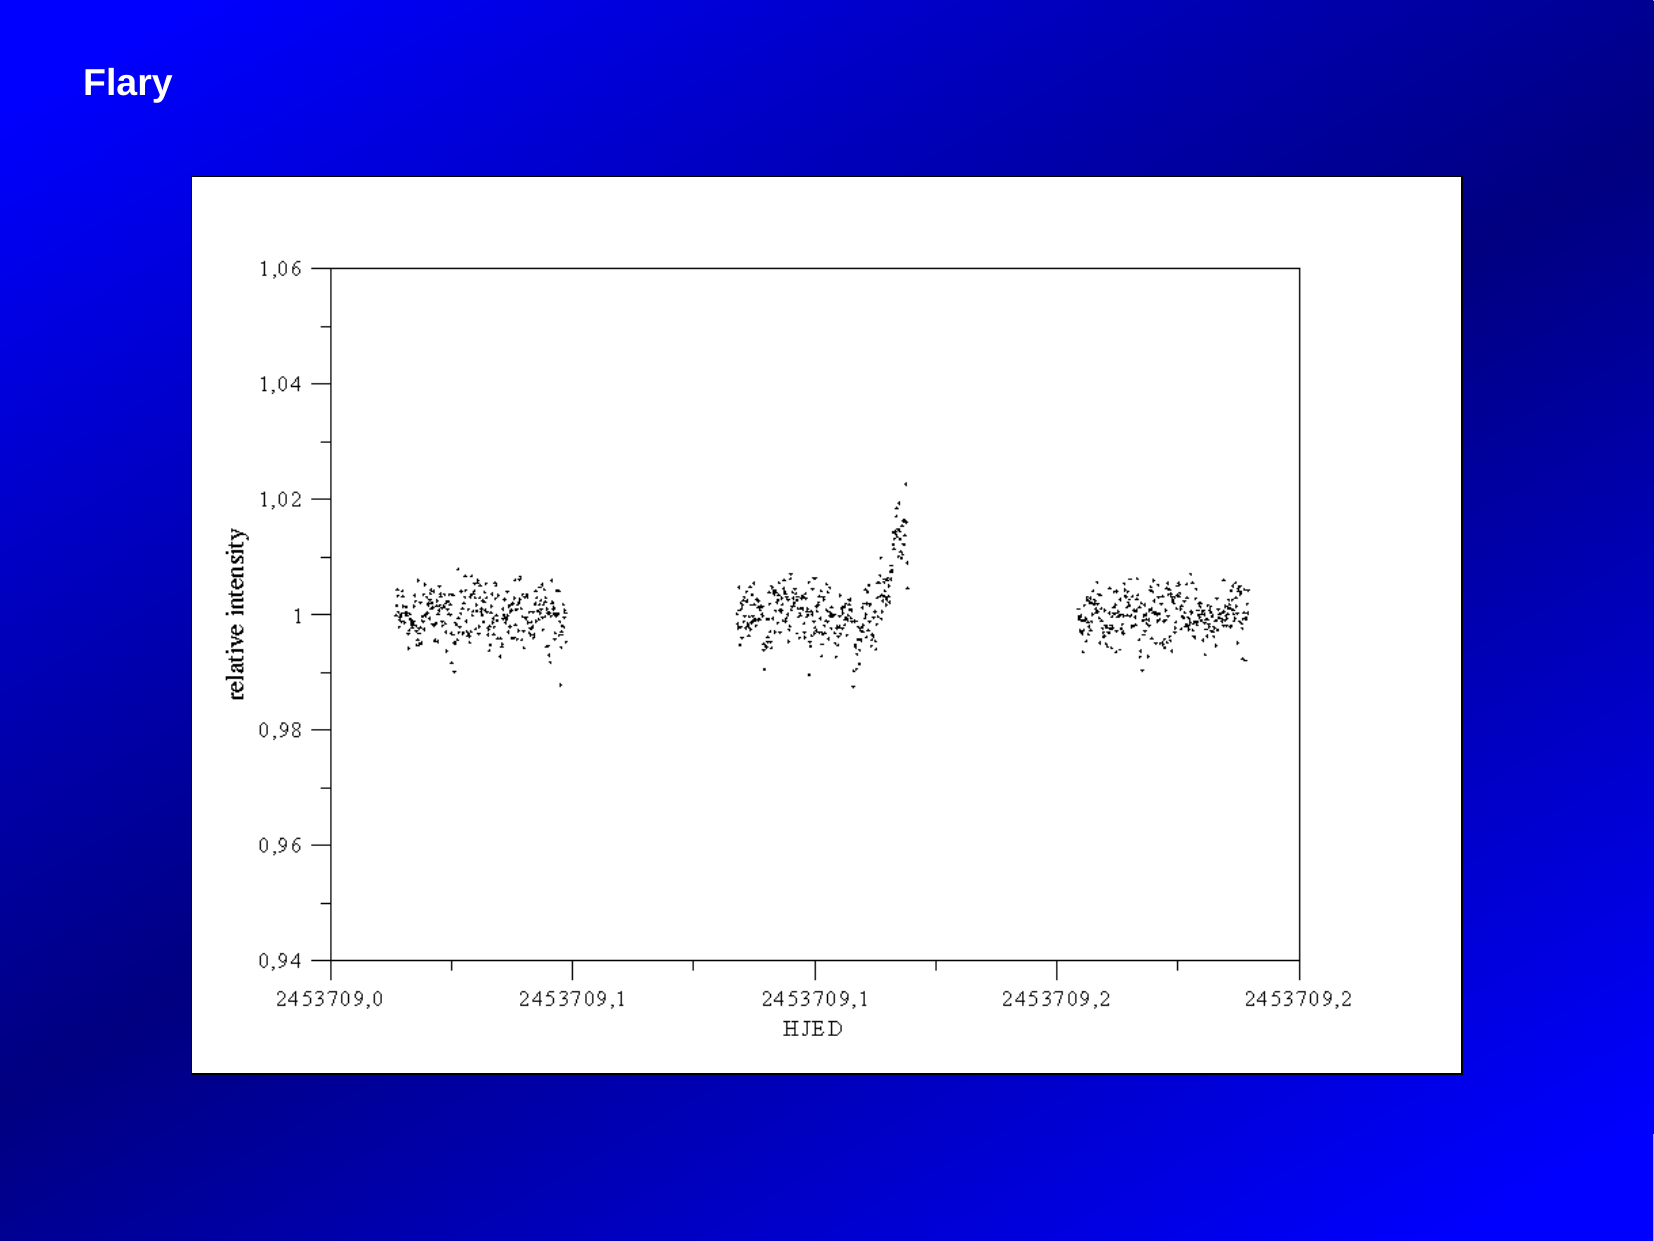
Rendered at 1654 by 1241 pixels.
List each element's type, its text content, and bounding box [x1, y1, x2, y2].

text_box Flary [55, 49, 188, 111]
picture [192, 177, 1462, 1074]
